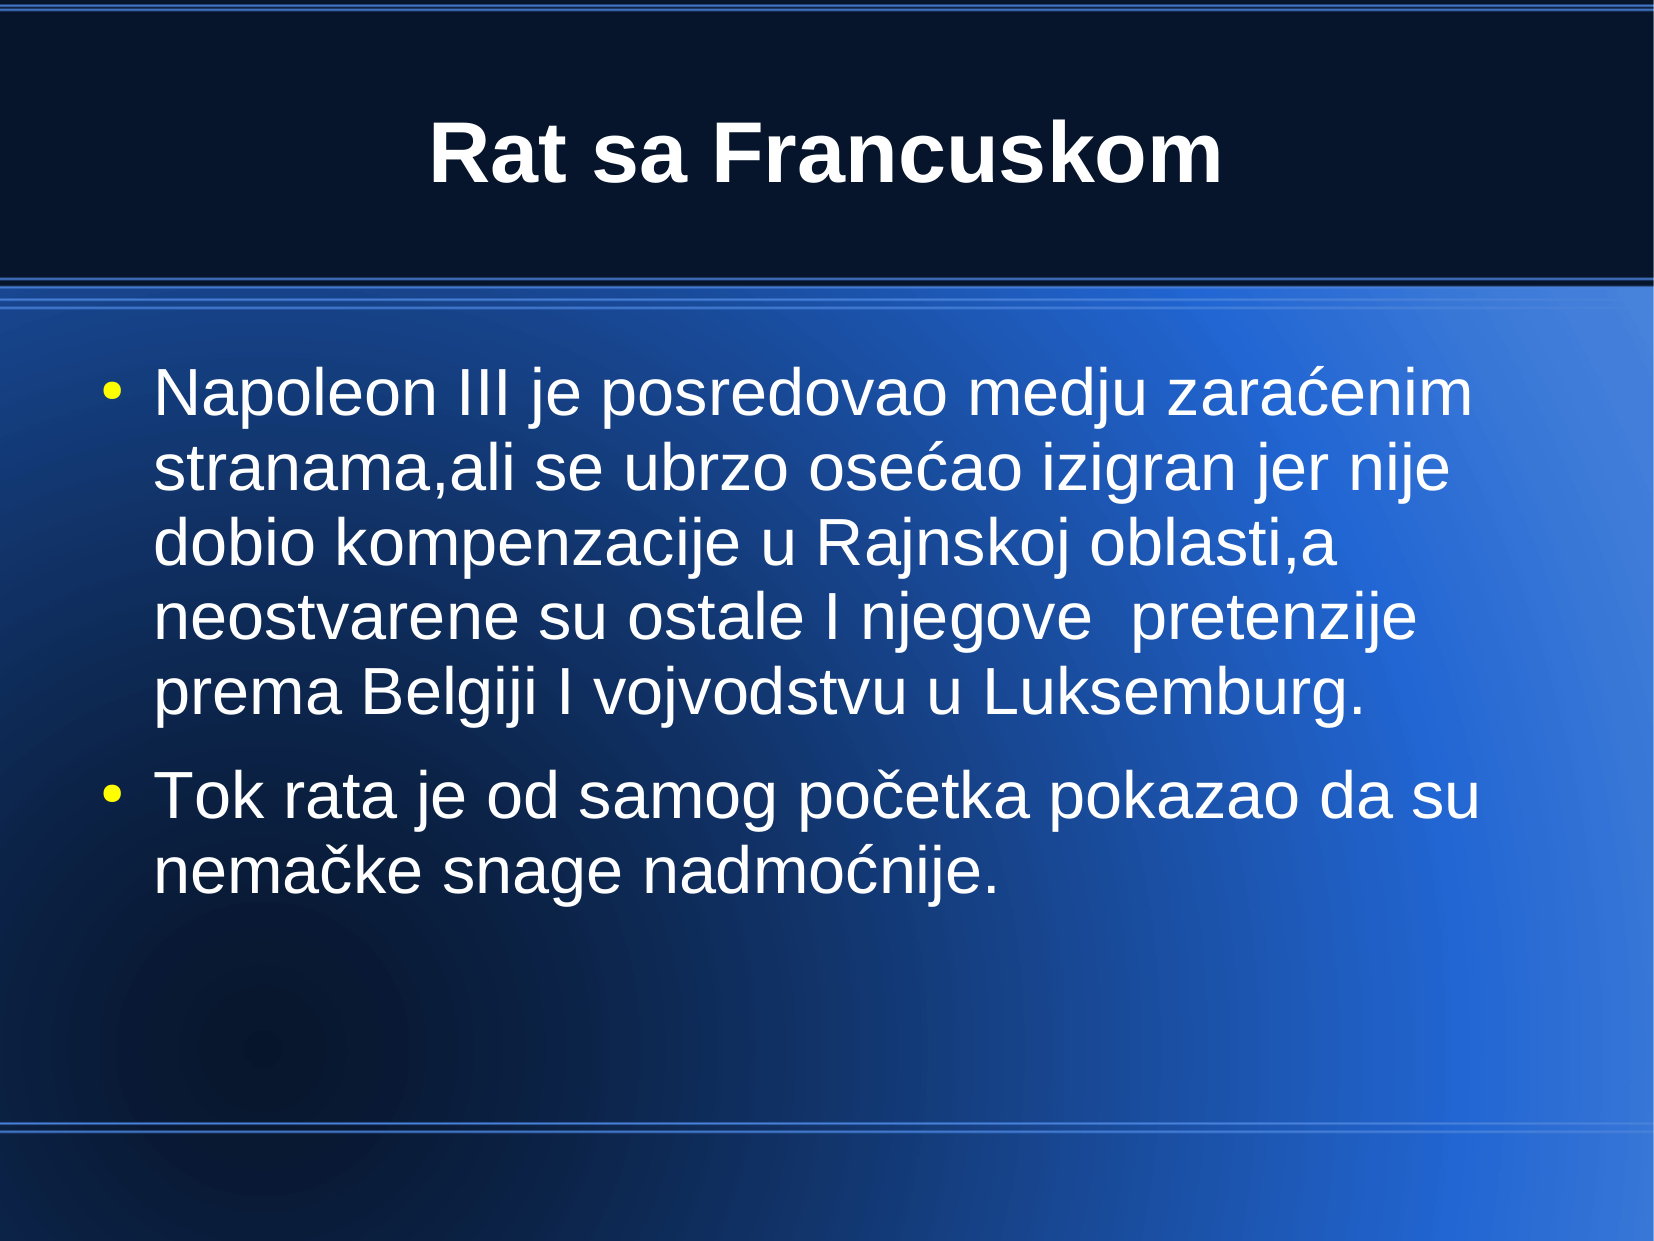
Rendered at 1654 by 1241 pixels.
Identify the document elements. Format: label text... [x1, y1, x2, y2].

picture [0, 0, 1654, 1241]
title Rat sa Francuskom [82, 49, 1571, 257]
list Napoleon III je posredovao medju zaraćenim stranama,ali se ubrzo osećao izigran jer nije dobio kompenzacije u Rajnskoj oblasti,a neostvarene su ostale I njegove pretenzije prema Belgiji I vojvodstvu u Luksemburg. Tok rata je od samog početka pokazao da su nemačke snage nadmoćnije. [82, 355, 1571, 1075]
